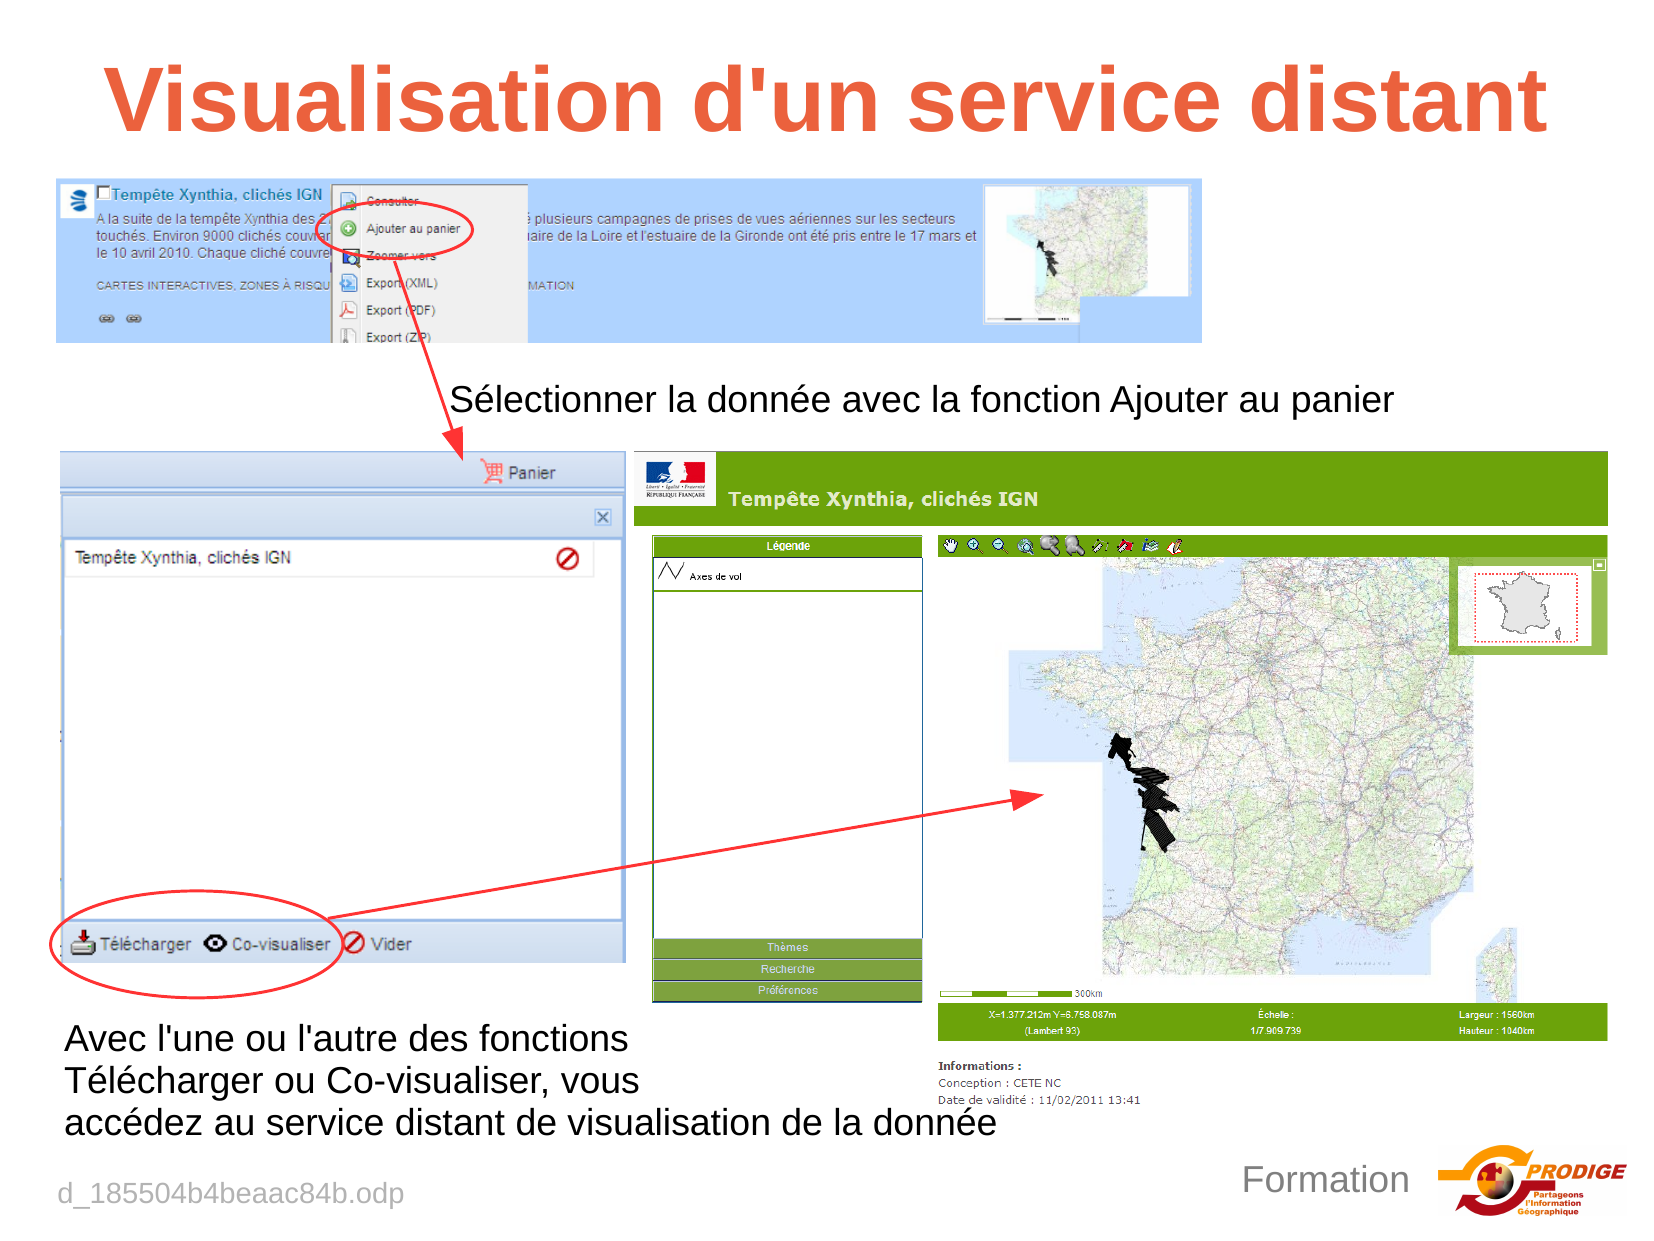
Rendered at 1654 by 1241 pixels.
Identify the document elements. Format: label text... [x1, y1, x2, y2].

picture [634, 451, 1608, 1108]
text_box Avec l'une ou l'autre des fonctions Télécharger ou Co-visualiser, vous accédez au service distant de visualisation de la donnée [49, 1010, 1013, 1152]
picture [318, 203, 470, 256]
picture [56, 174, 1202, 343]
picture [1438, 1145, 1627, 1216]
picture [331, 869, 626, 963]
text_box Sélectionner la donnée avec la fonction Ajouter au panier [435, 371, 1411, 429]
picture [60, 451, 626, 922]
picture [60, 893, 341, 963]
title Visualisation d'un service distant [82, 3, 1571, 196]
